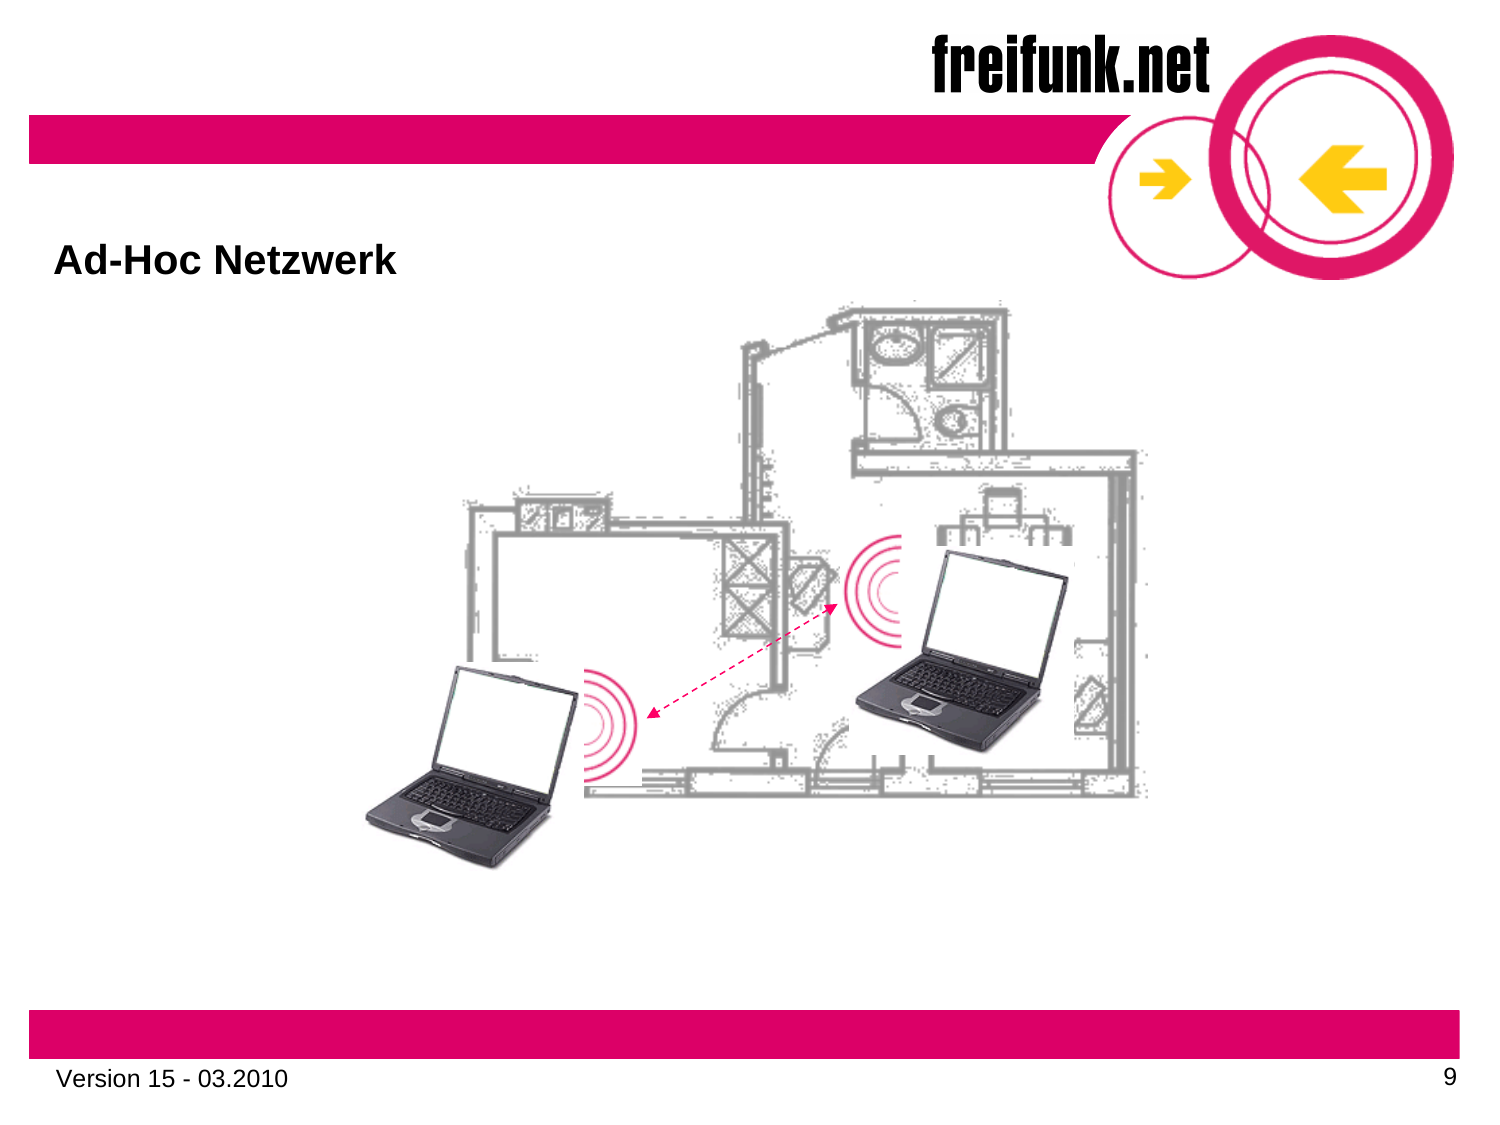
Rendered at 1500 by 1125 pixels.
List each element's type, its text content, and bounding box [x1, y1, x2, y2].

picture [359, 300, 1148, 871]
picture [932, 34, 1454, 280]
text_box Ad-Hoc Netzwerk [53, 233, 1046, 313]
